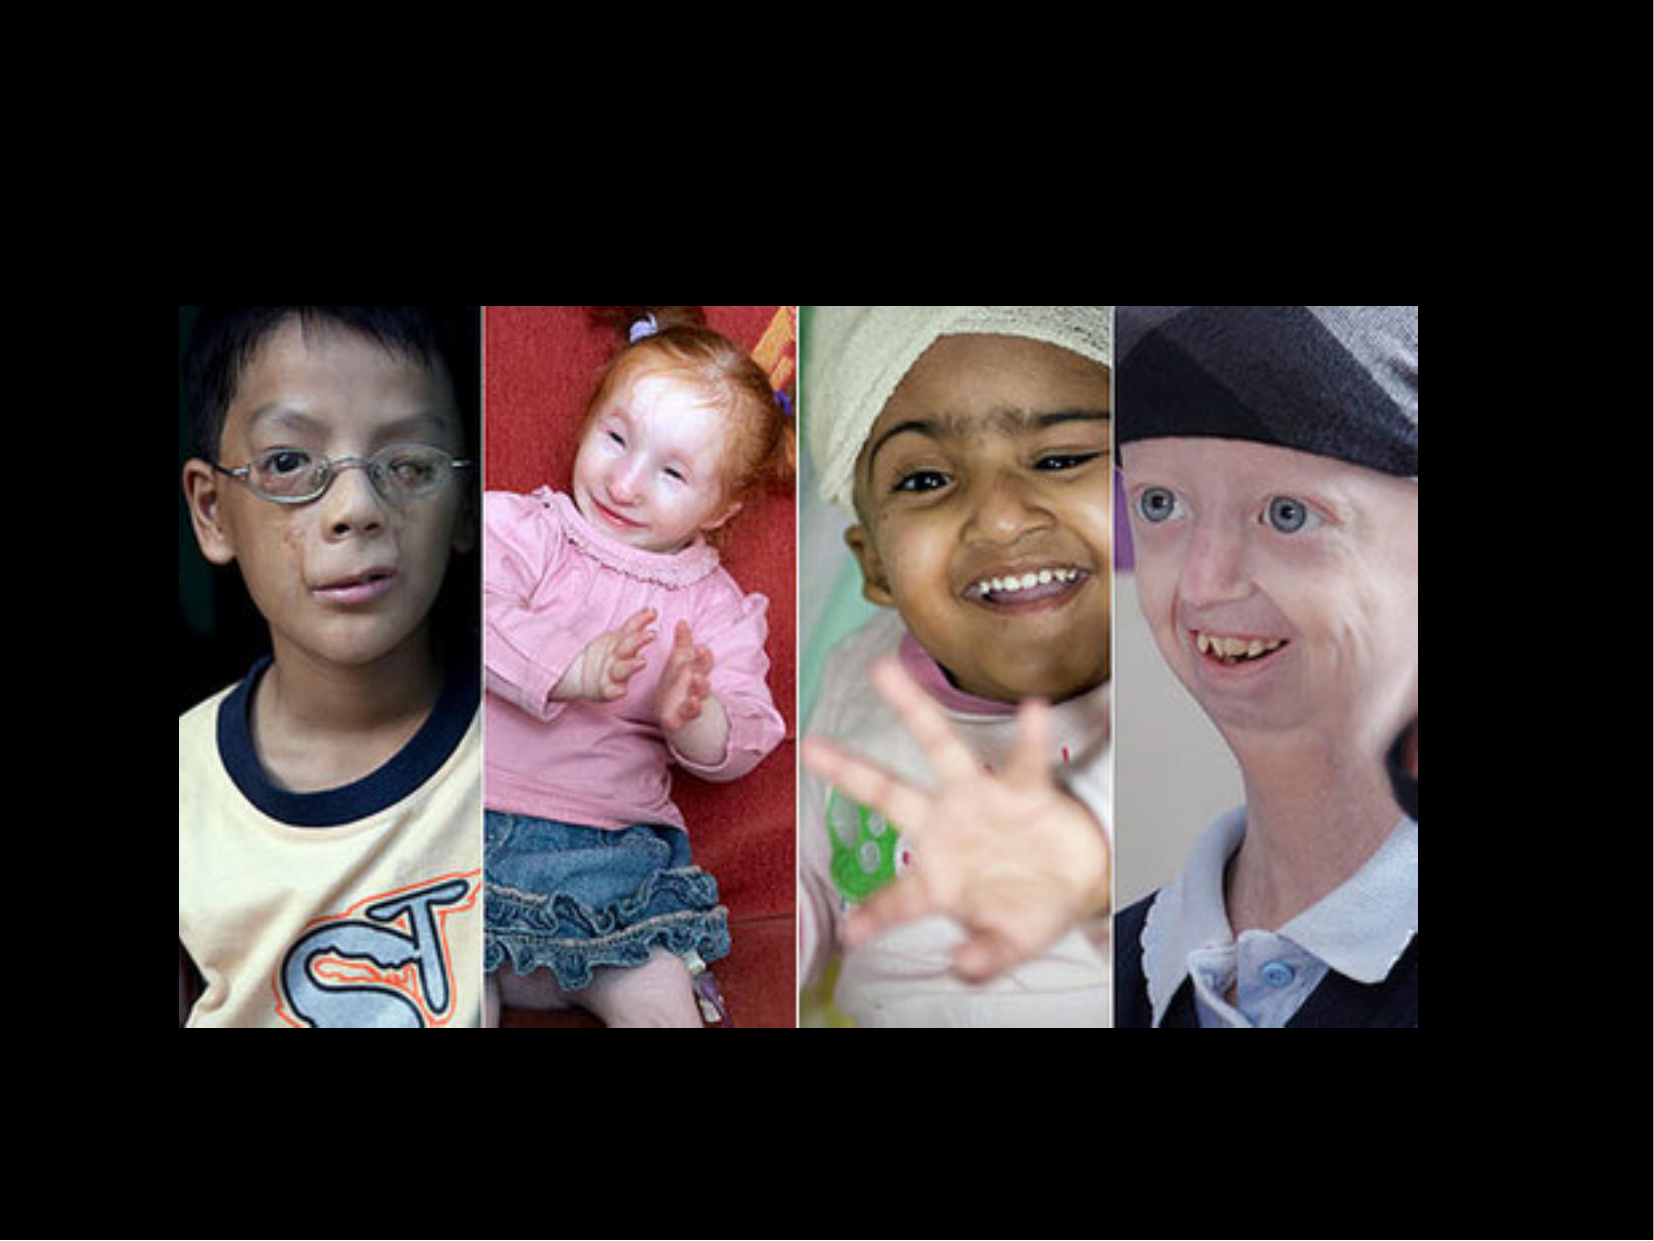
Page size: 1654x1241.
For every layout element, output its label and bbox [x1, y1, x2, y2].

picture [179, 306, 1418, 1028]
